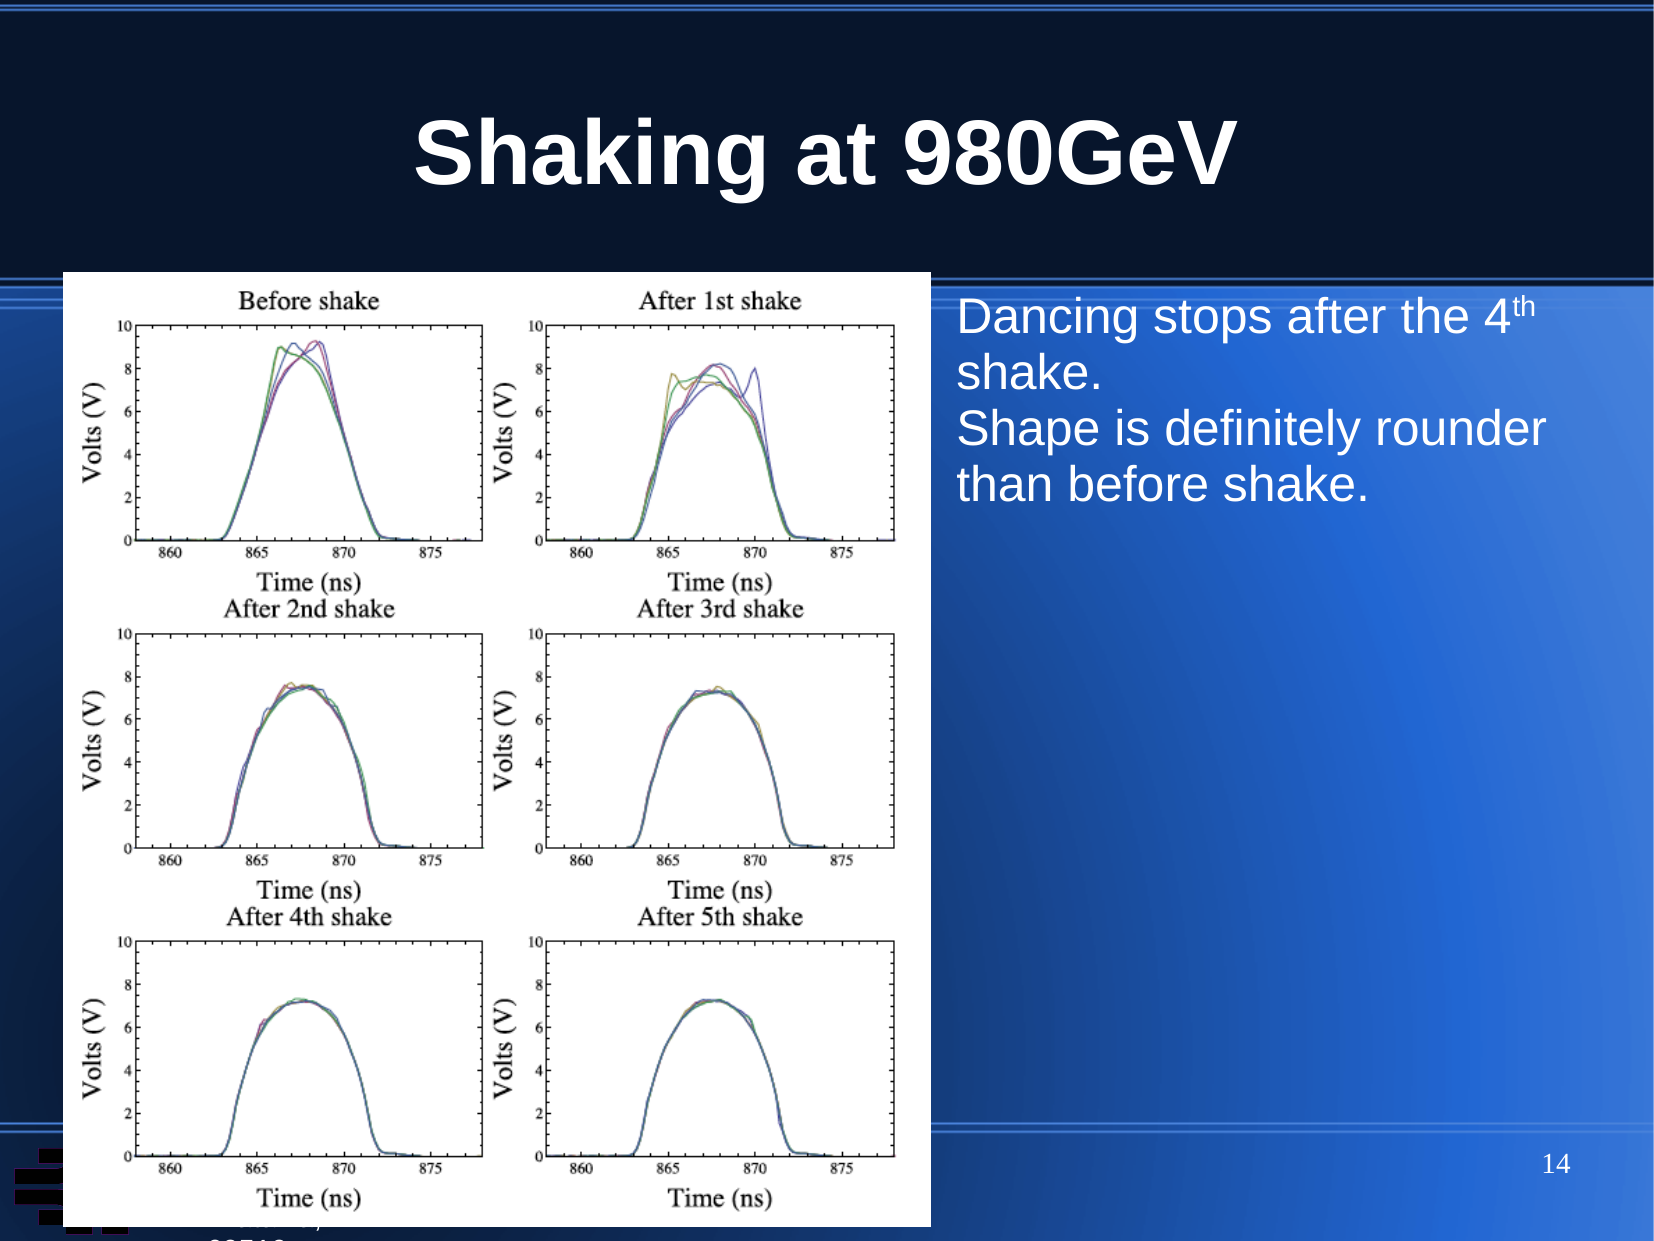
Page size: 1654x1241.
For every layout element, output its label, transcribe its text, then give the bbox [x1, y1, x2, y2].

picture [0, 0, 1654, 1241]
text_box Dancing stops after the 4th shake. Shape is definitely rounder than before shake. [956, 288, 1591, 514]
title Shaking at 980GeV [82, 49, 1571, 257]
